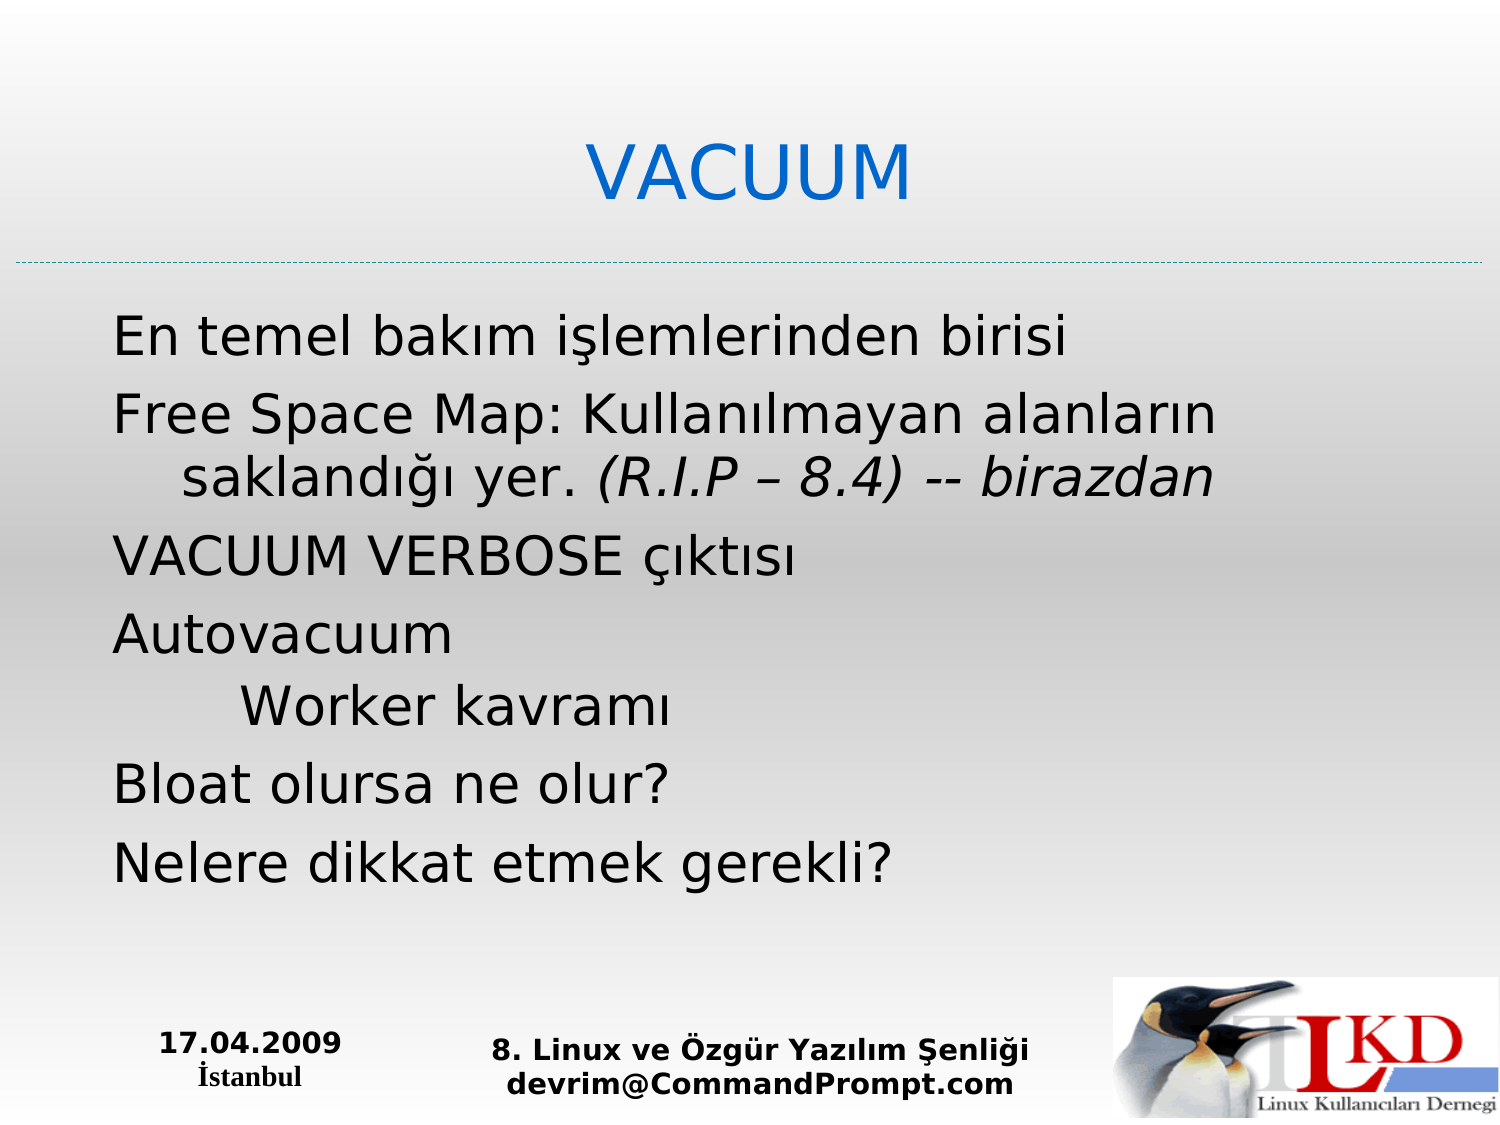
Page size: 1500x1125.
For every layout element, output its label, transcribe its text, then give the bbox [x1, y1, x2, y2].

title VACUUM [0, 0, 1500, 225]
picture [1113, 977, 1499, 1118]
list En temel bakım işlemlerinden birisi Free Space Map: Kullanılmayan alanların saklandığı yer. (R.I.P – 8.4) -- birazdan VACUUM VERBOSE çıktısı Autovacuum Worker kavramı Bloat olursa ne olur? Nelere dikkat etmek gerekli? [0, 297, 1469, 978]
